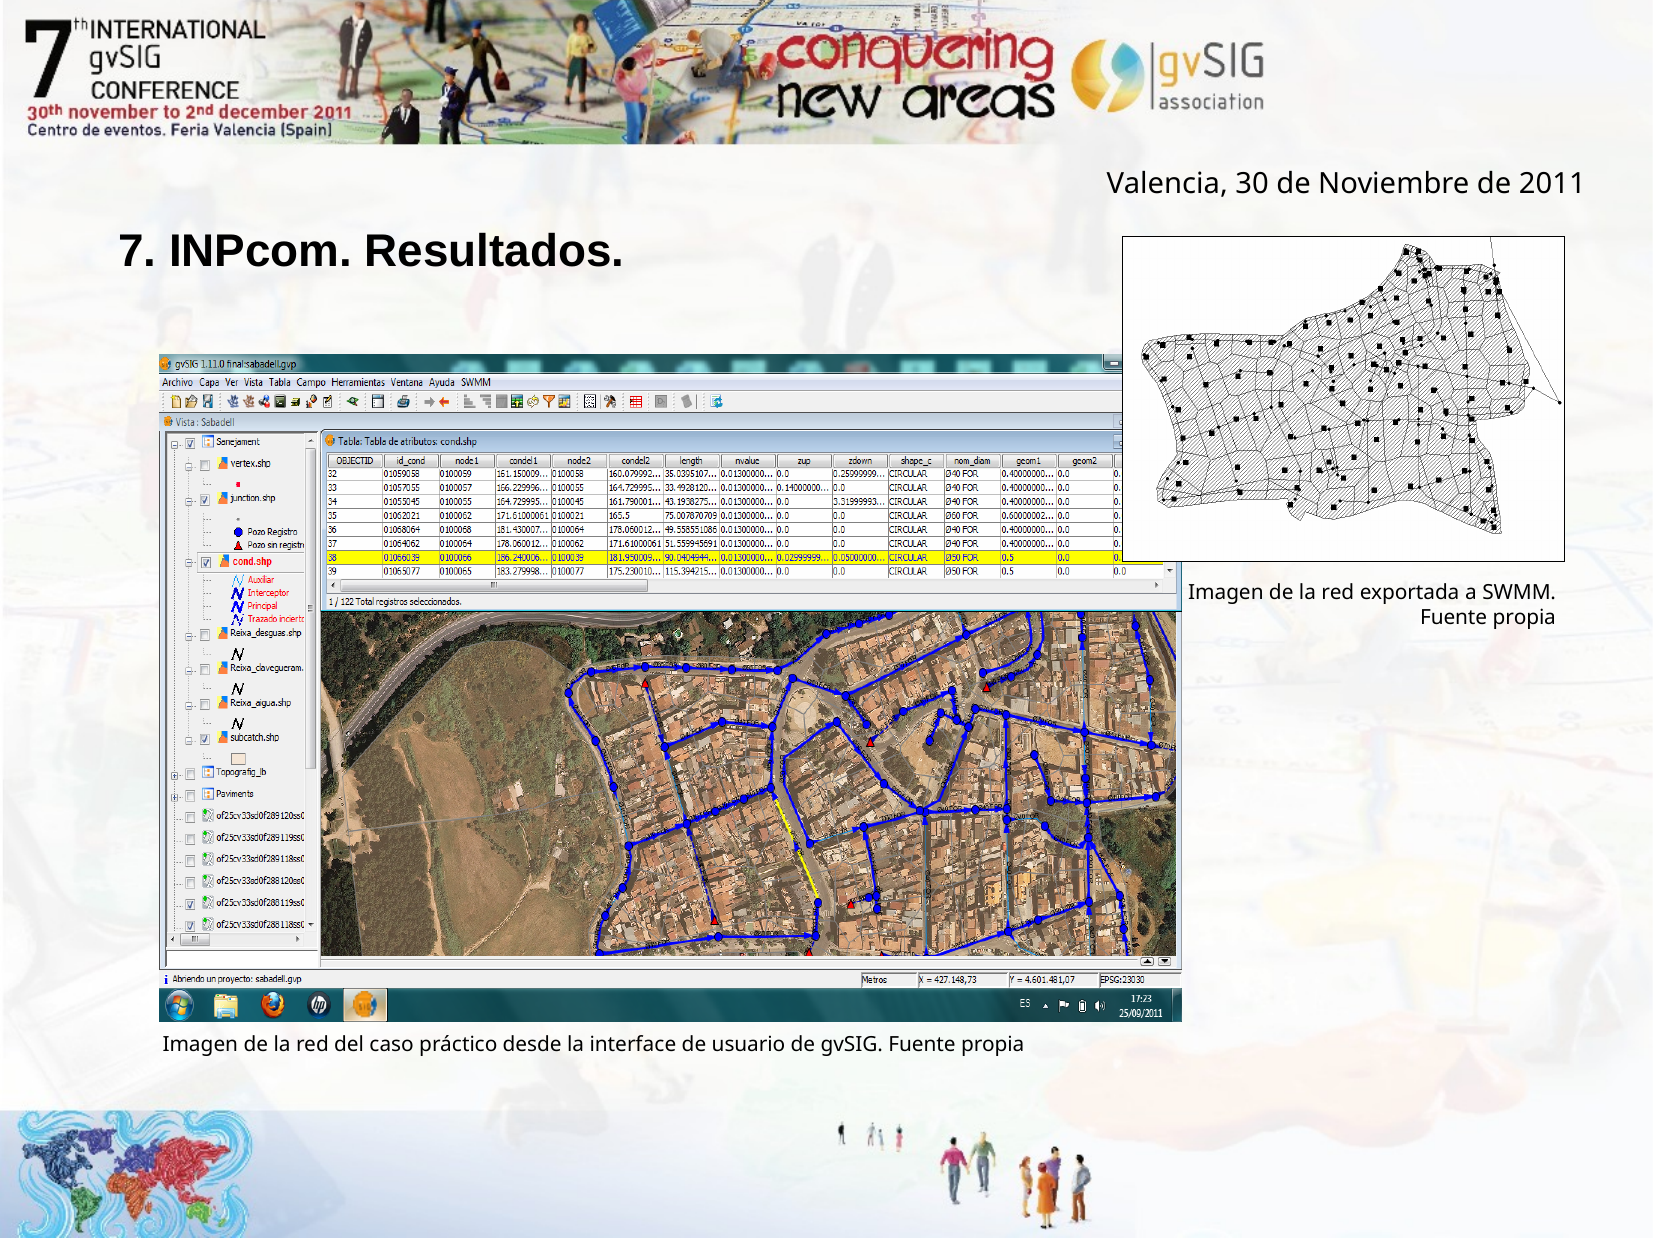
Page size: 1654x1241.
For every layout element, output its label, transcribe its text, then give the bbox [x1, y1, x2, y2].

title Valencia, 30 de Noviembre de 2011 [1051, 156, 1642, 207]
title Imagen de la red exportada a SWMM. Fuente propia [1163, 571, 1571, 637]
title Imagen de la red del caso práctico desde la interface de usuario de gvSIG. Fuente propia [147, 1022, 1058, 1063]
picture [0, 0, 1653, 1238]
text_box 7. INPcom. Resultados. [118, 224, 1093, 277]
